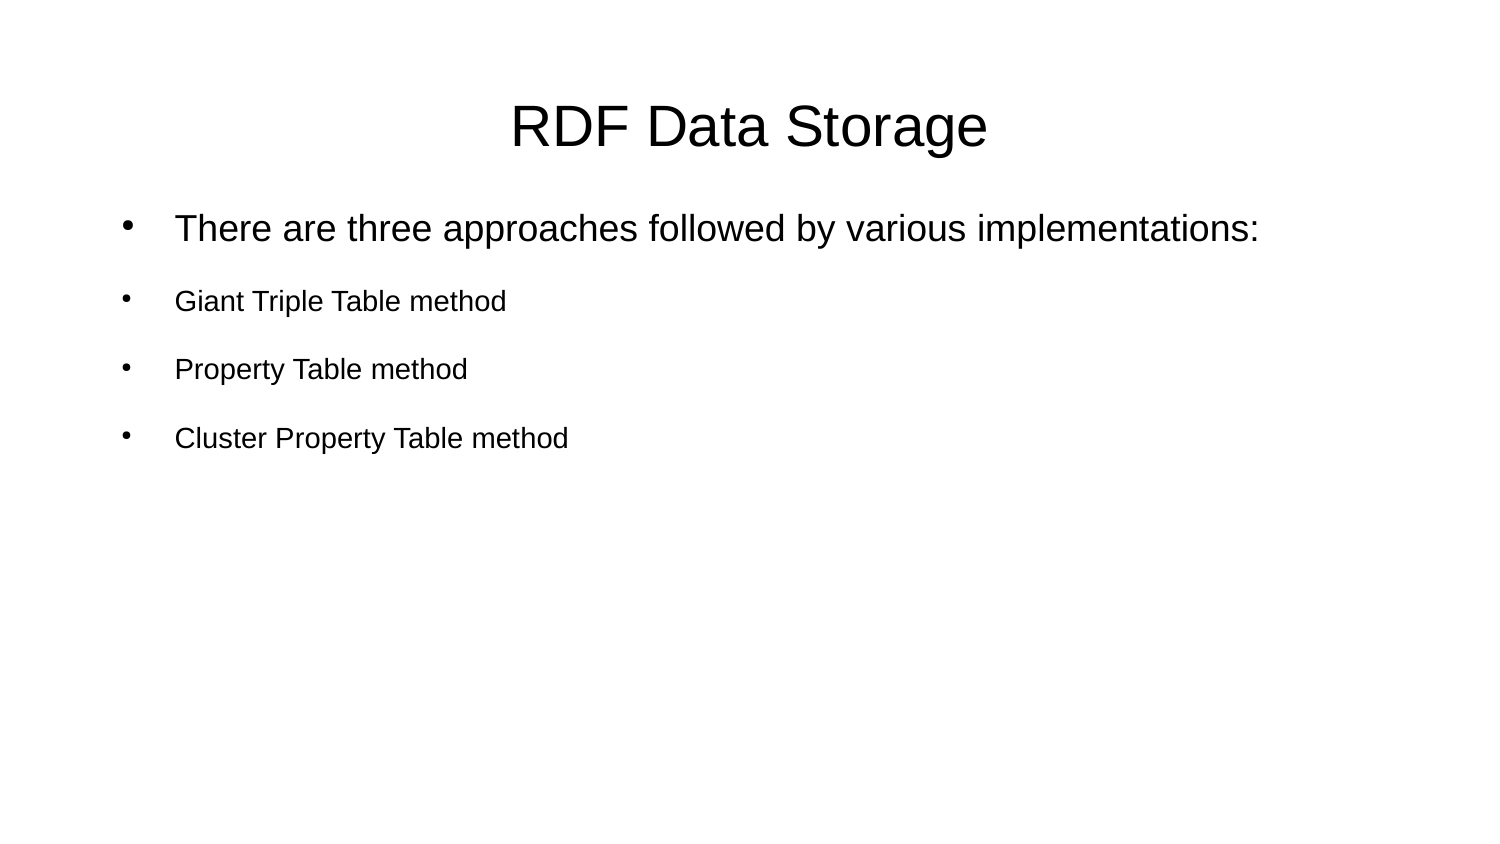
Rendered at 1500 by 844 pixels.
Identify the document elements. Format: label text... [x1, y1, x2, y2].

title RDF Data Storage [51, 72, 1449, 167]
list There are three approaches followed by various implementations: Giant Triple Table method Property Table method Cluster Property Table method [51, 189, 1449, 750]
